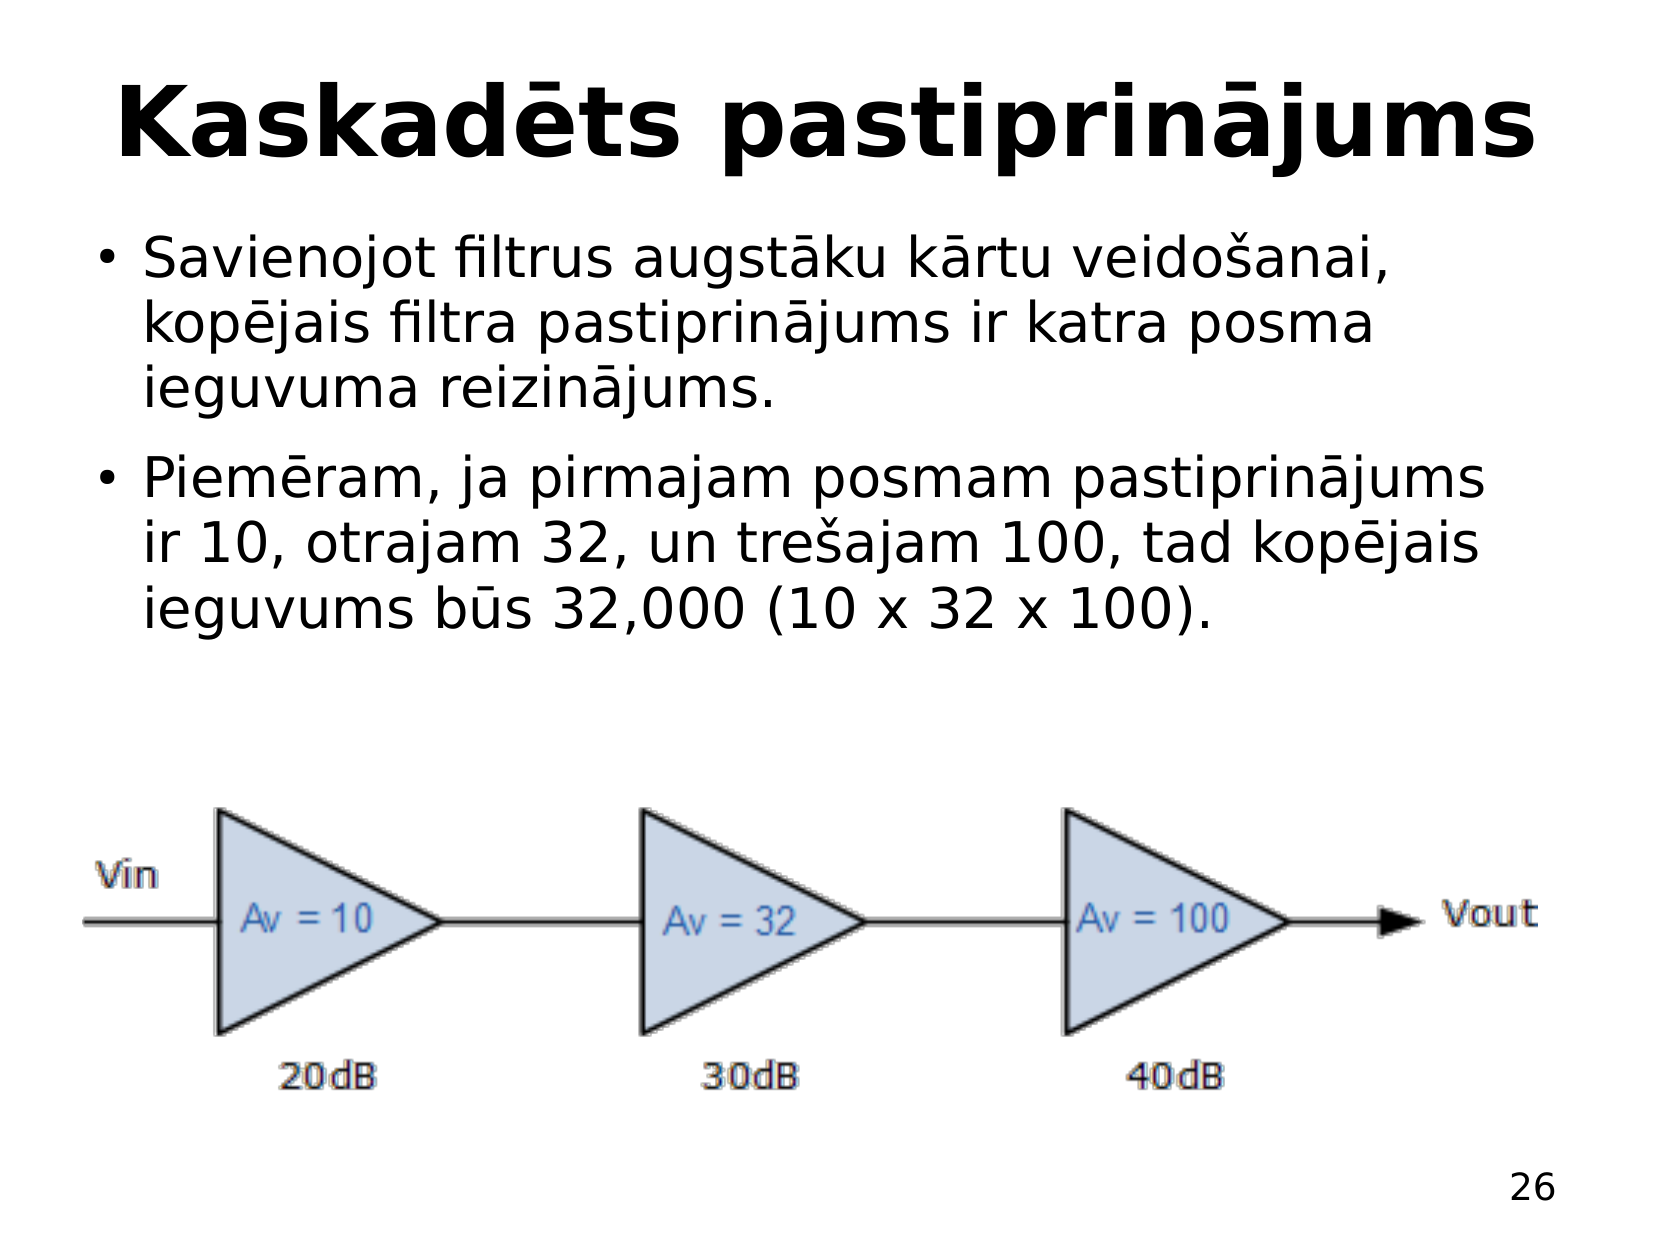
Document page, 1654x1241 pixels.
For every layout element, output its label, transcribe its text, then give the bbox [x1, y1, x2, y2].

list Savienojot filtrus augstāku kārtu veidošanai, kopējais filtra pastiprinājums ir katra posma ieguvuma reizinājums. Piemēram, ja pirmajam posmam pastiprinājums ir 10, otrajam 32, un trešajam 100, tad kopējais ieguvums būs 32,000 (10 x 32 x 100). [82, 225, 1538, 683]
picture [82, 806, 1538, 1105]
title Kaskadēts pastiprinājums [82, 49, 1571, 196]
